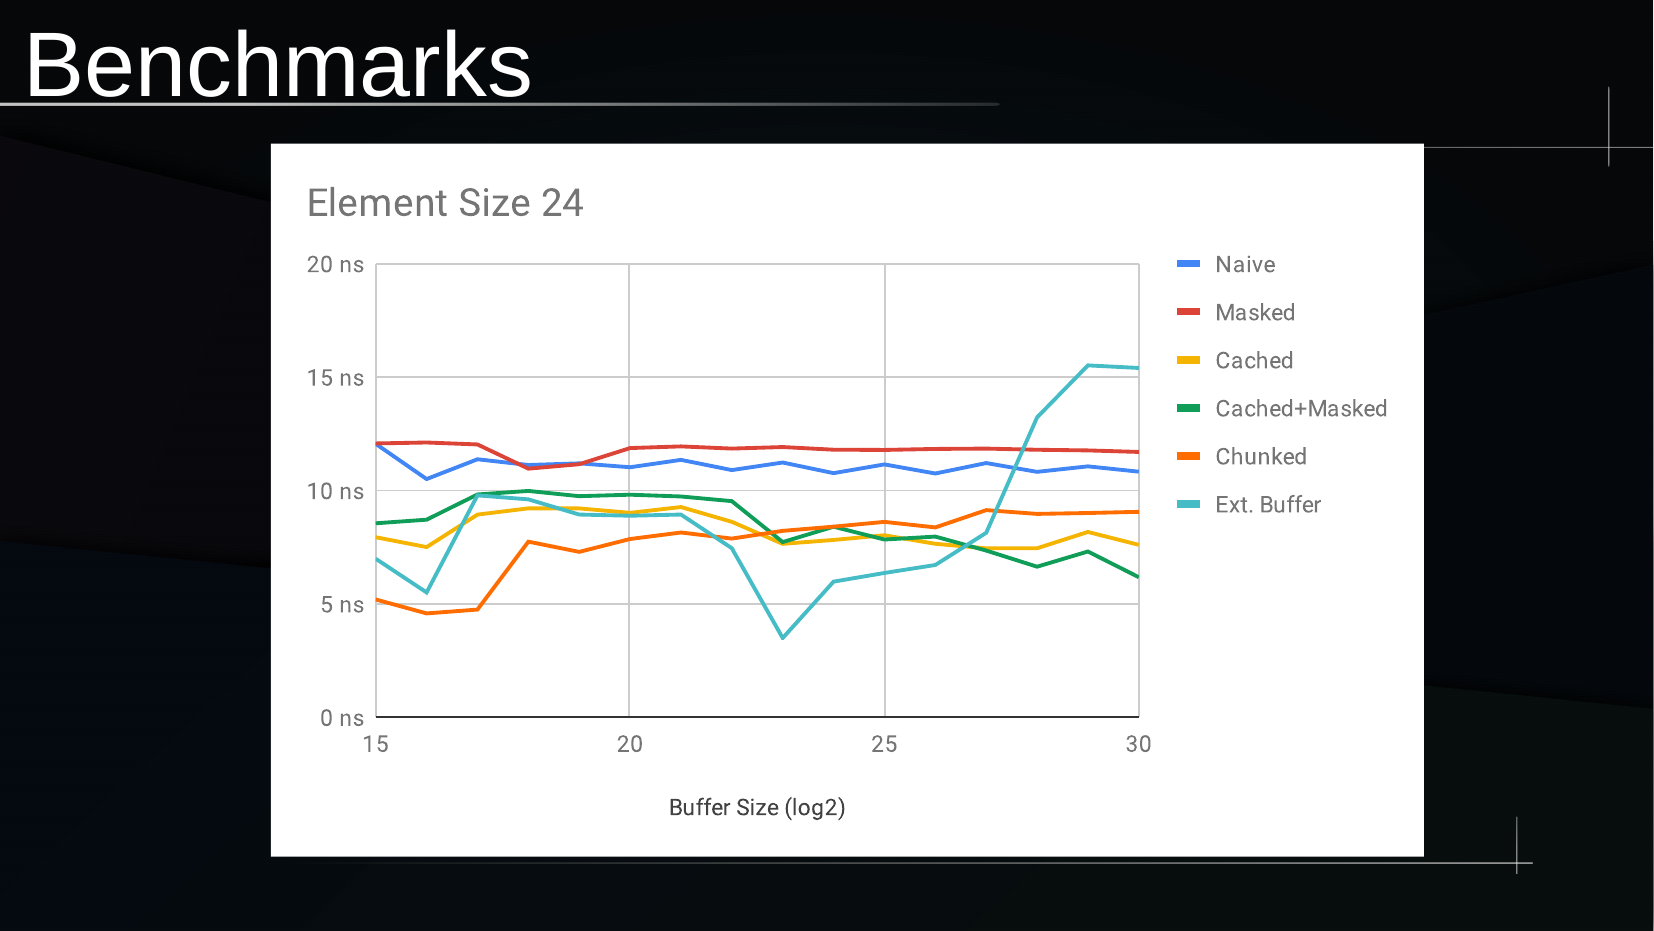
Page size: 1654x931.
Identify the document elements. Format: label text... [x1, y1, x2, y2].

picture [0, 0, 1654, 931]
title Benchmarks [23, 11, 1589, 119]
